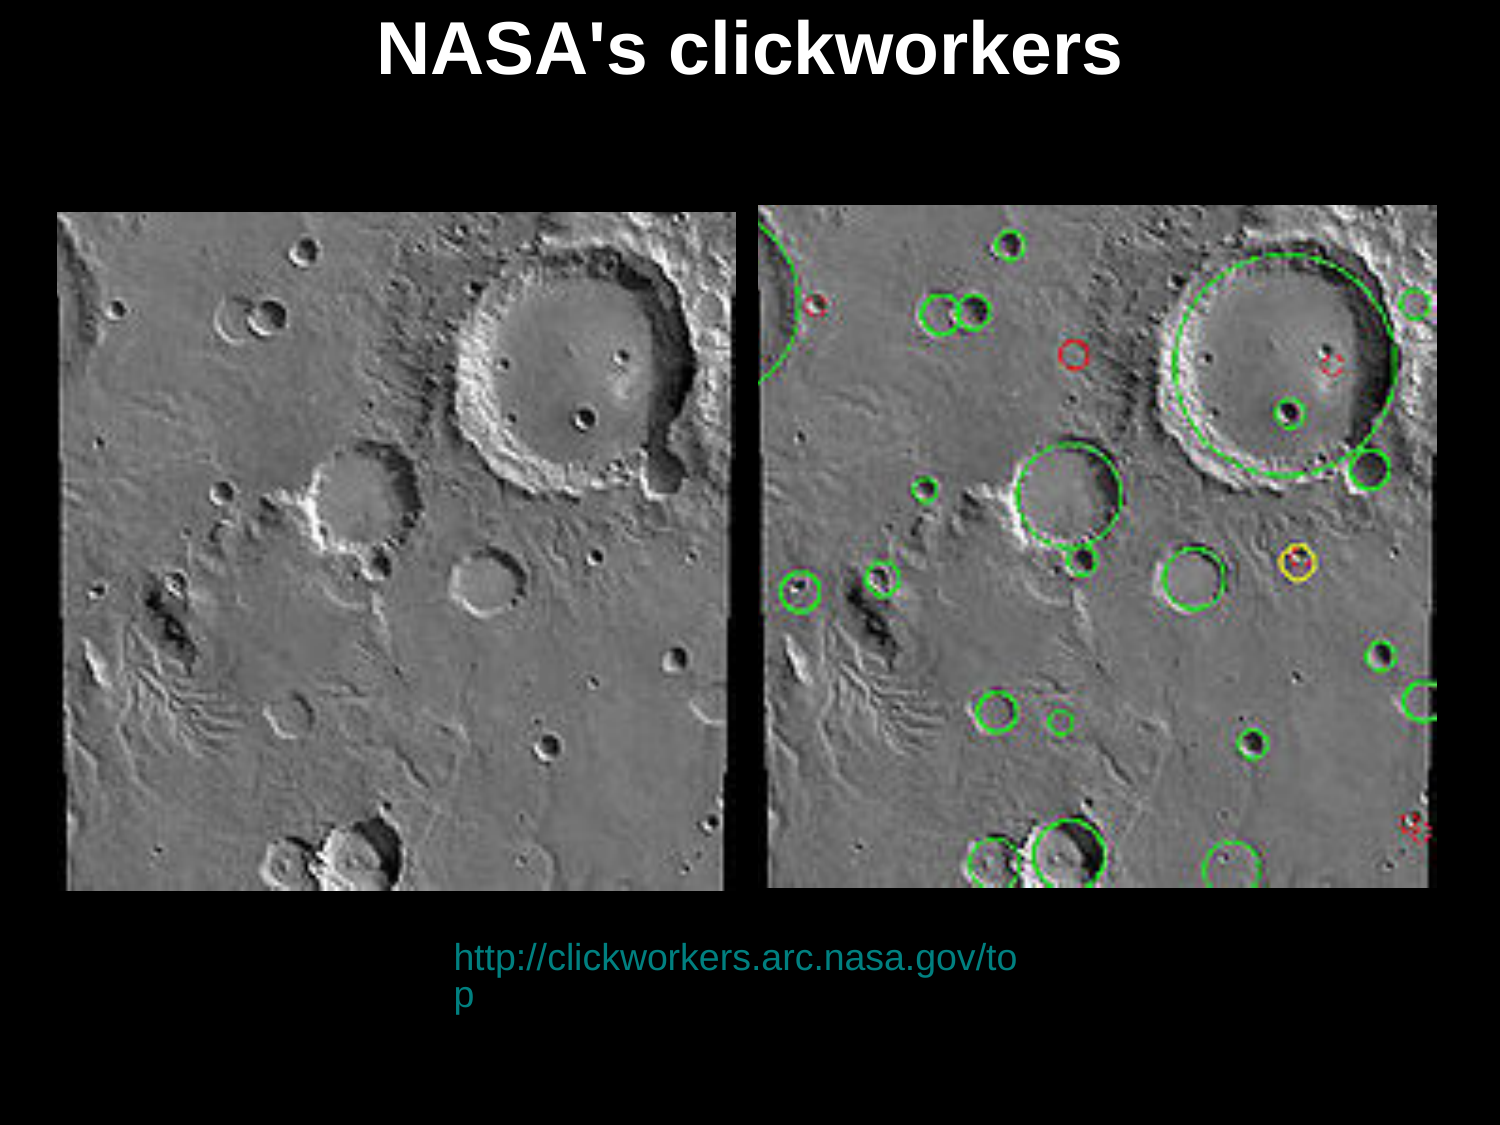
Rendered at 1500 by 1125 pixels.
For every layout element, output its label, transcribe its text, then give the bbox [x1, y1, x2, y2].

title NASA's clickworkers [75, 0, 1425, 101]
text_box http://clickworkers.arc.nasa.gov/top [438, 925, 1053, 986]
picture [758, 205, 1437, 888]
picture [57, 212, 736, 891]
